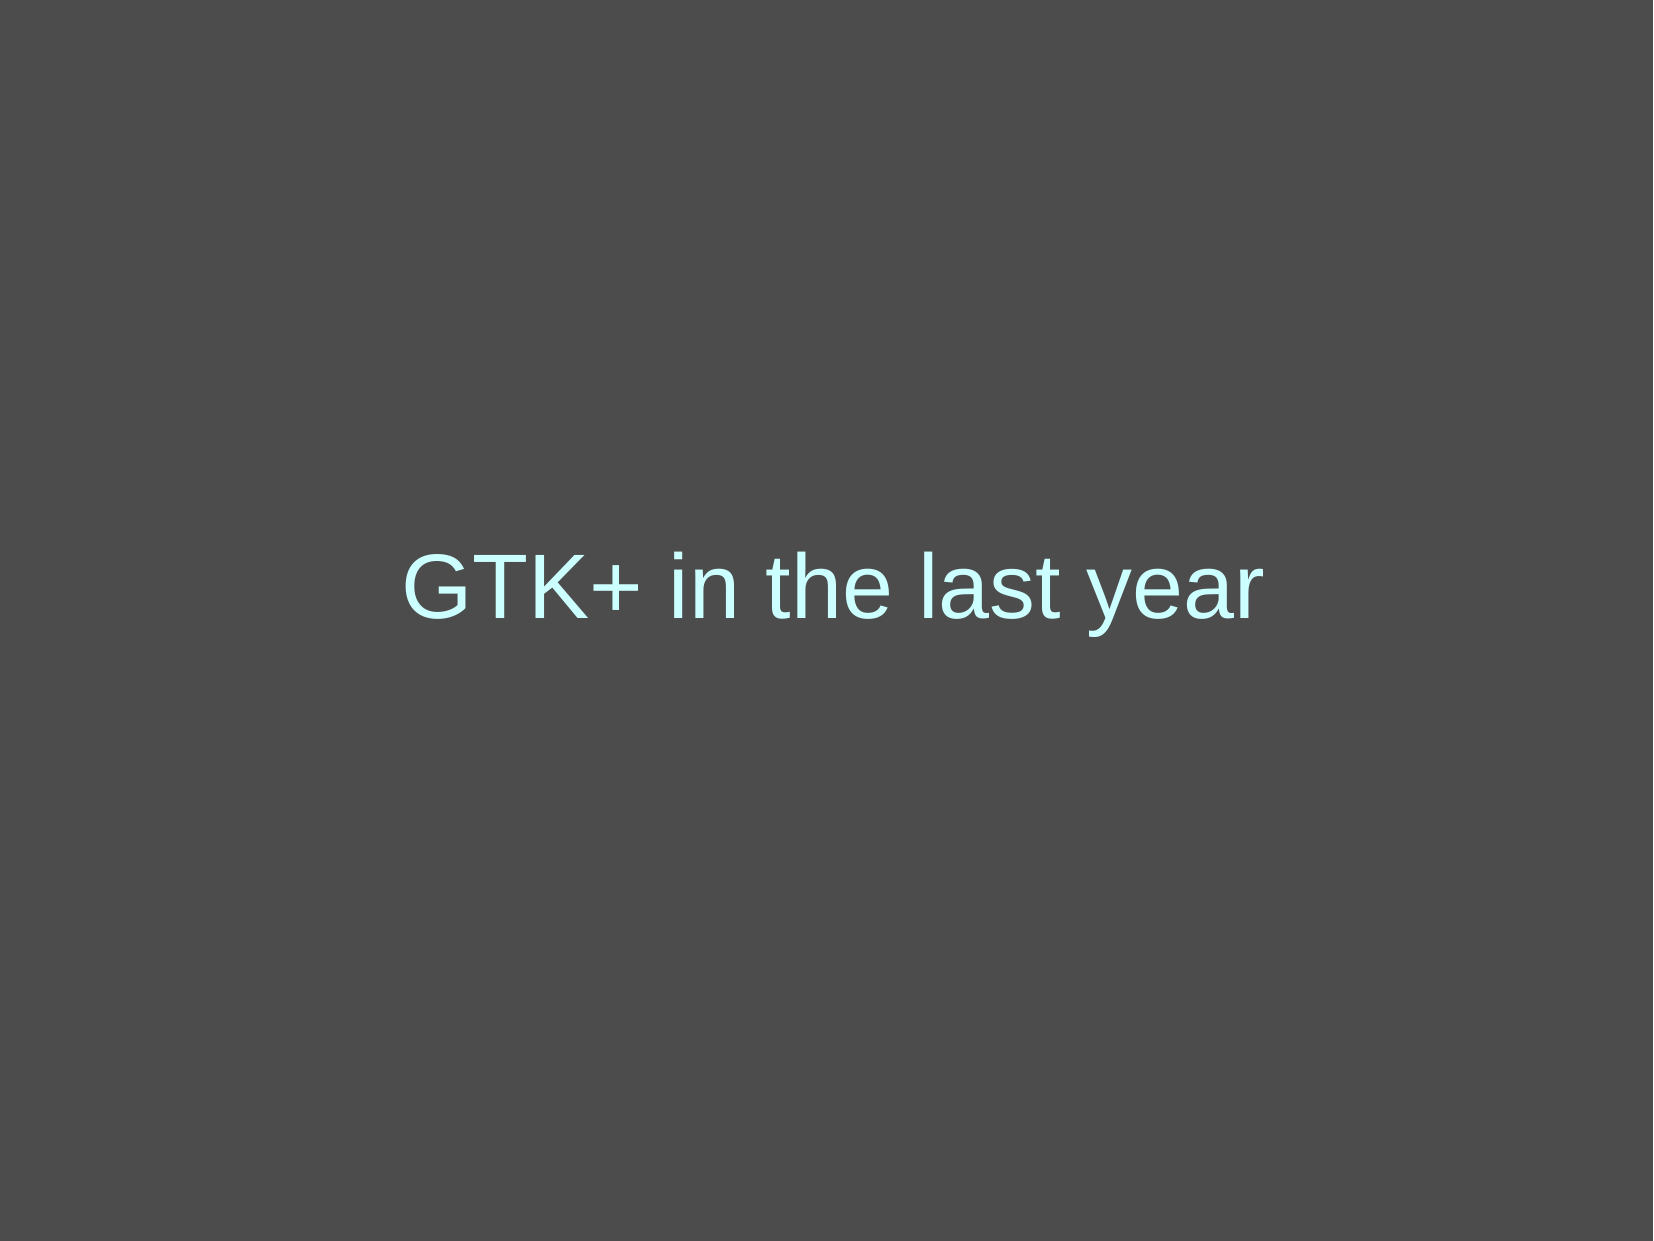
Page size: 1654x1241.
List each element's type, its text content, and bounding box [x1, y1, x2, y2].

title GTK+ in the last year [90, 482, 1578, 691]
